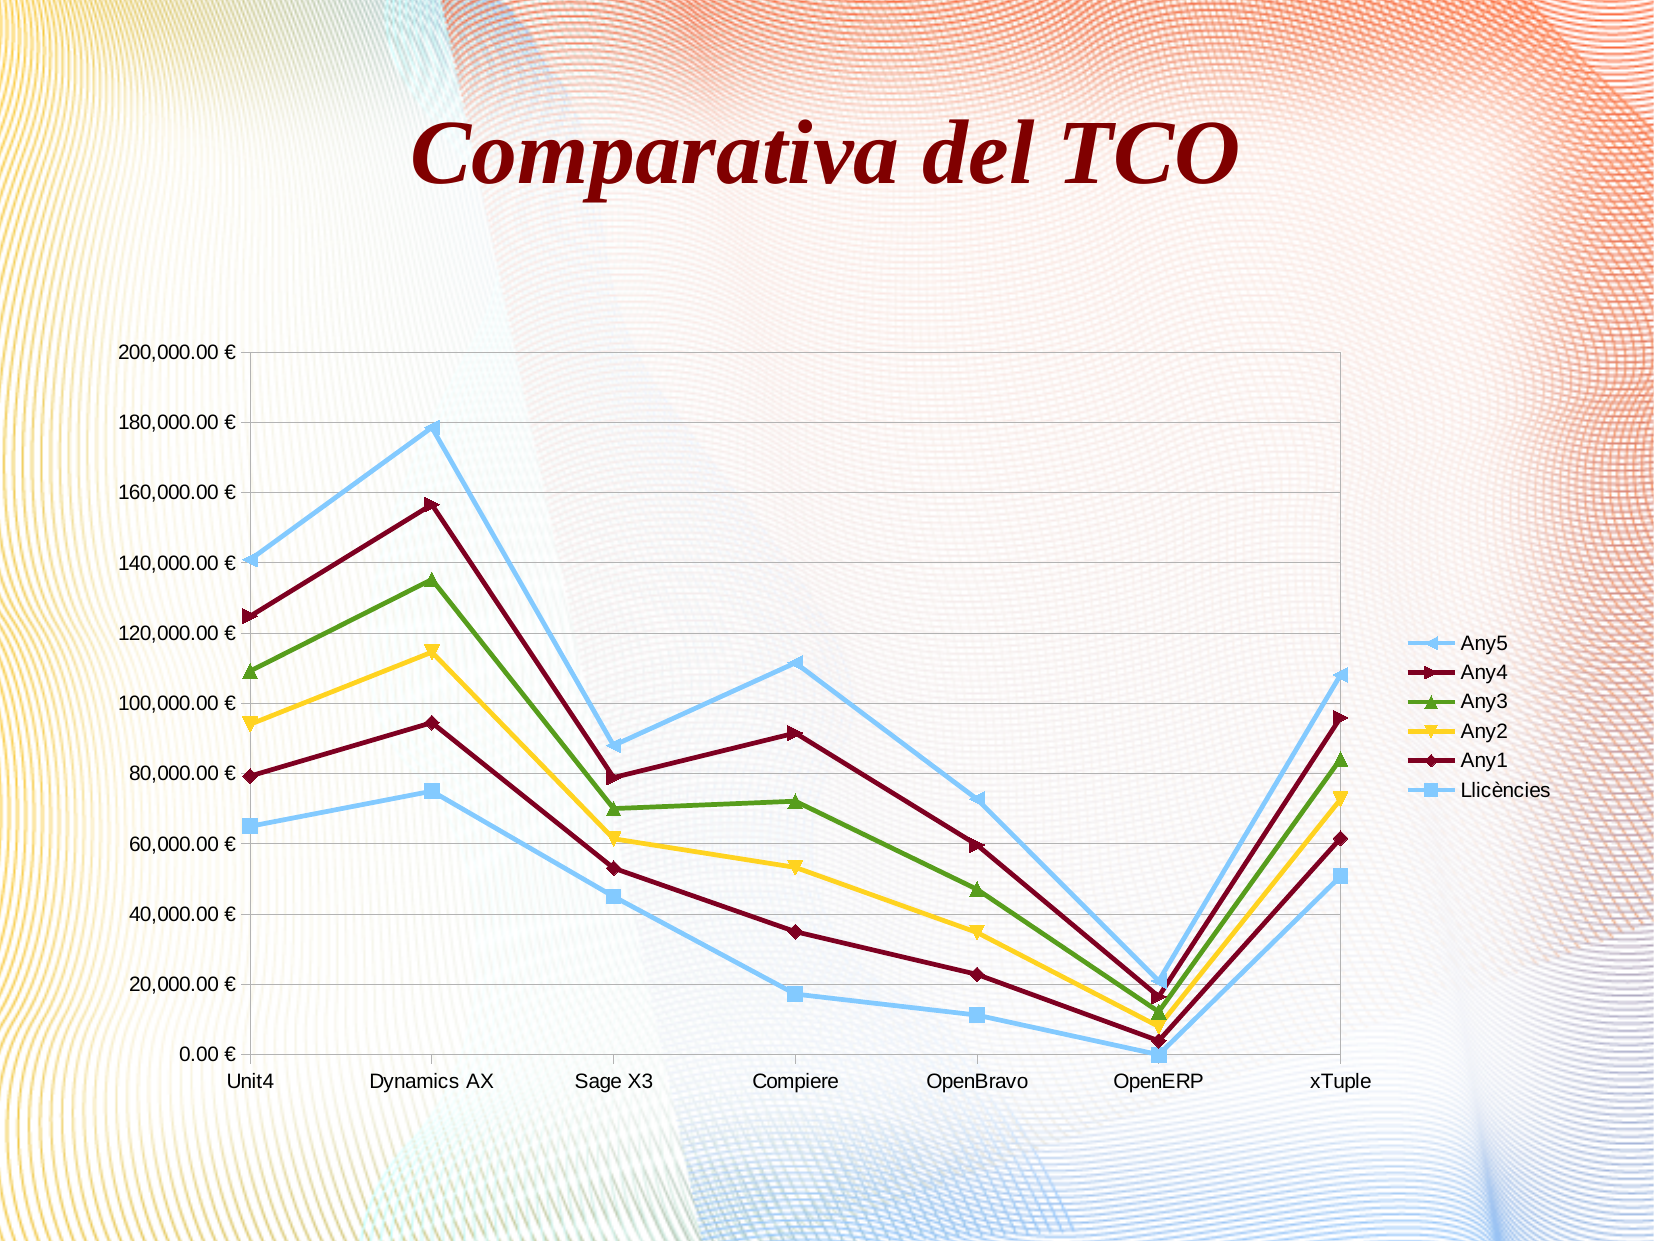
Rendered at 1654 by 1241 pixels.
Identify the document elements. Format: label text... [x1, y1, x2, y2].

picture [0, 0, 1654, 1241]
title Comparativa del TCO [82, 49, 1571, 257]
chart [88, 324, 1571, 1109]
